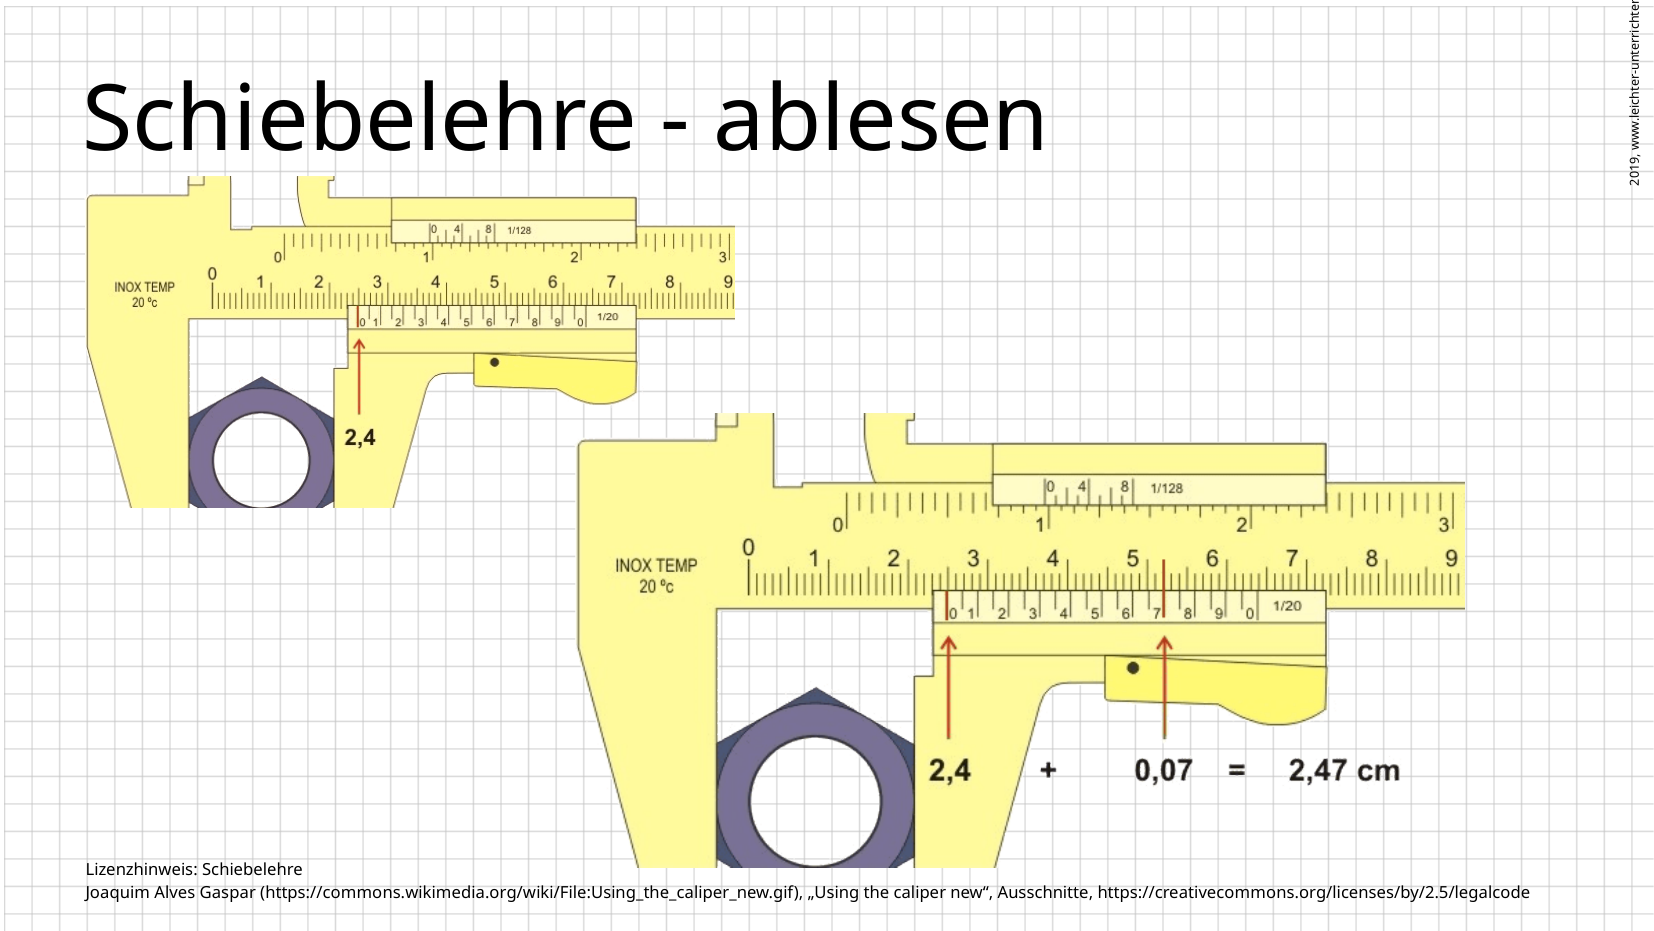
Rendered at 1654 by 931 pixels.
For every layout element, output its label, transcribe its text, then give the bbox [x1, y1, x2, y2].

title Schiebelehre - ablesen [82, 37, 1571, 193]
picture [82, 176, 1465, 868]
text_box Lizenzhinweis: Schiebelehre Joaquim Alves Gaspar (https://commons.wikimedia.org/wiki/File:Using_the_caliper_new.gif), „Using the caliper new“, Ausschnitte, https://creativecommons.org/licenses/by/2.5/legalcode [70, 850, 1250, 911]
